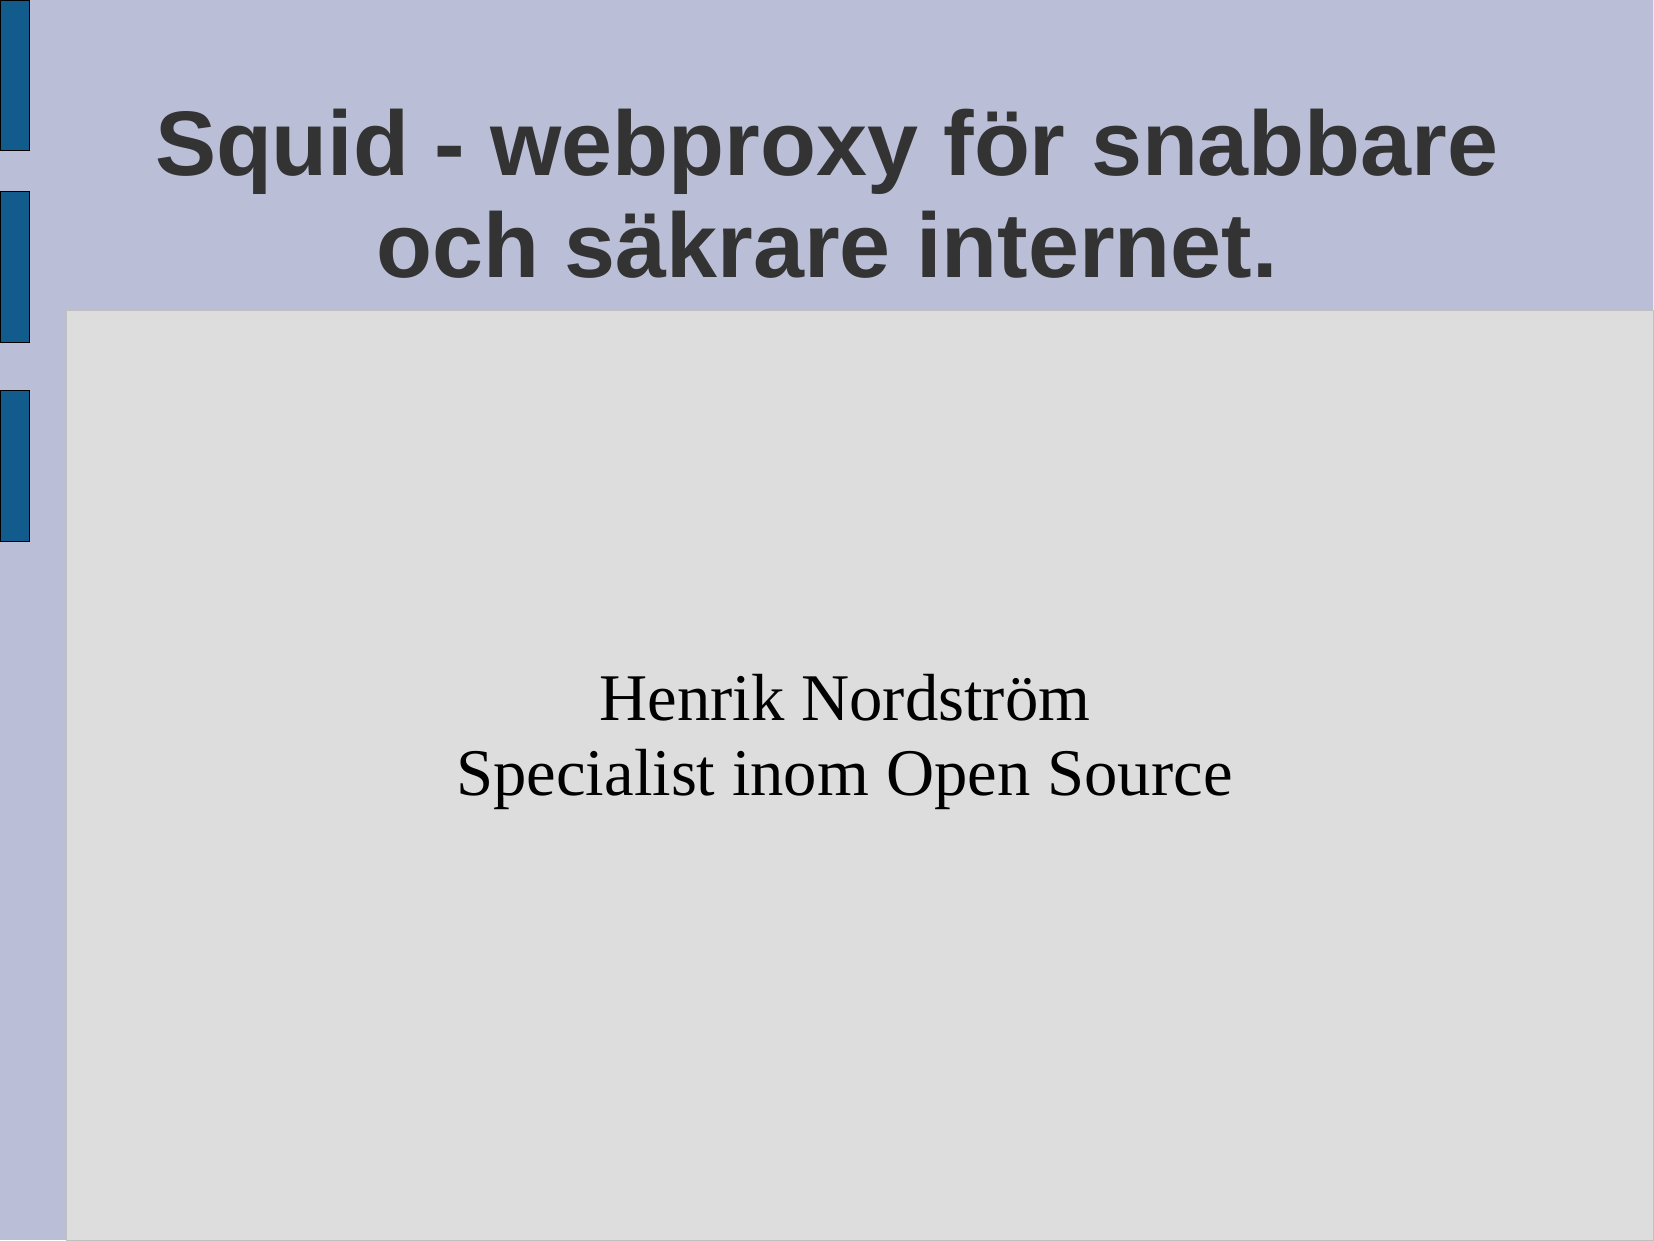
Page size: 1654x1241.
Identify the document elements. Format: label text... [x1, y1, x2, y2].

subtitle Henrik Nordström Specialist inom Open Source [121, 352, 1534, 1119]
title Squid - webproxy för snabbare och säkrare internet. [121, 56, 1534, 334]
